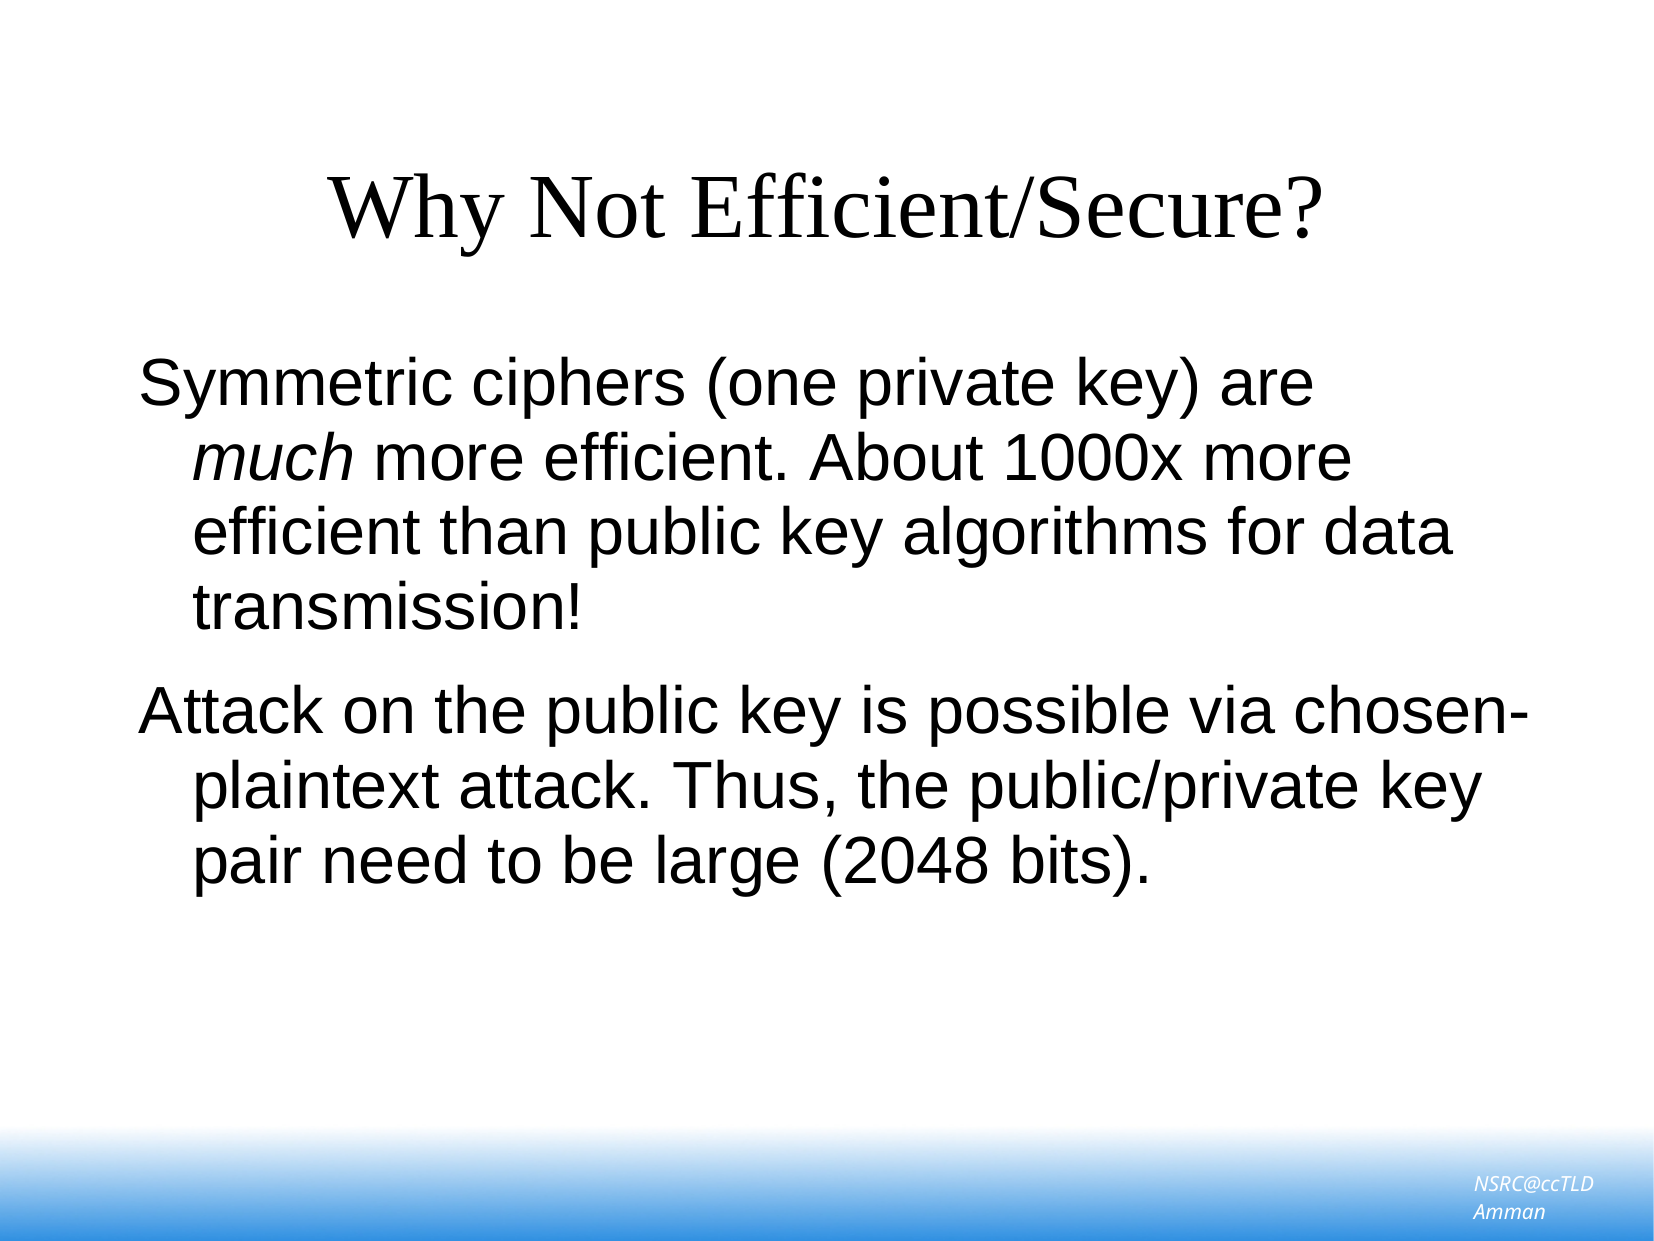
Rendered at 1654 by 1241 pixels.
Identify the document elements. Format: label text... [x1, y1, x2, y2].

title Why Not Efficient/Secure? [121, 102, 1534, 310]
picture [0, 1124, 1654, 1241]
list Symmetric ciphers (one private key) are much more efficient. About 1000x more efficient than public key algorithms for data transmission! Attack on the public key is possible via chosen-plaintext attack. Thus, the public/private key pair need to be large (2048 bits). [121, 344, 1534, 1127]
